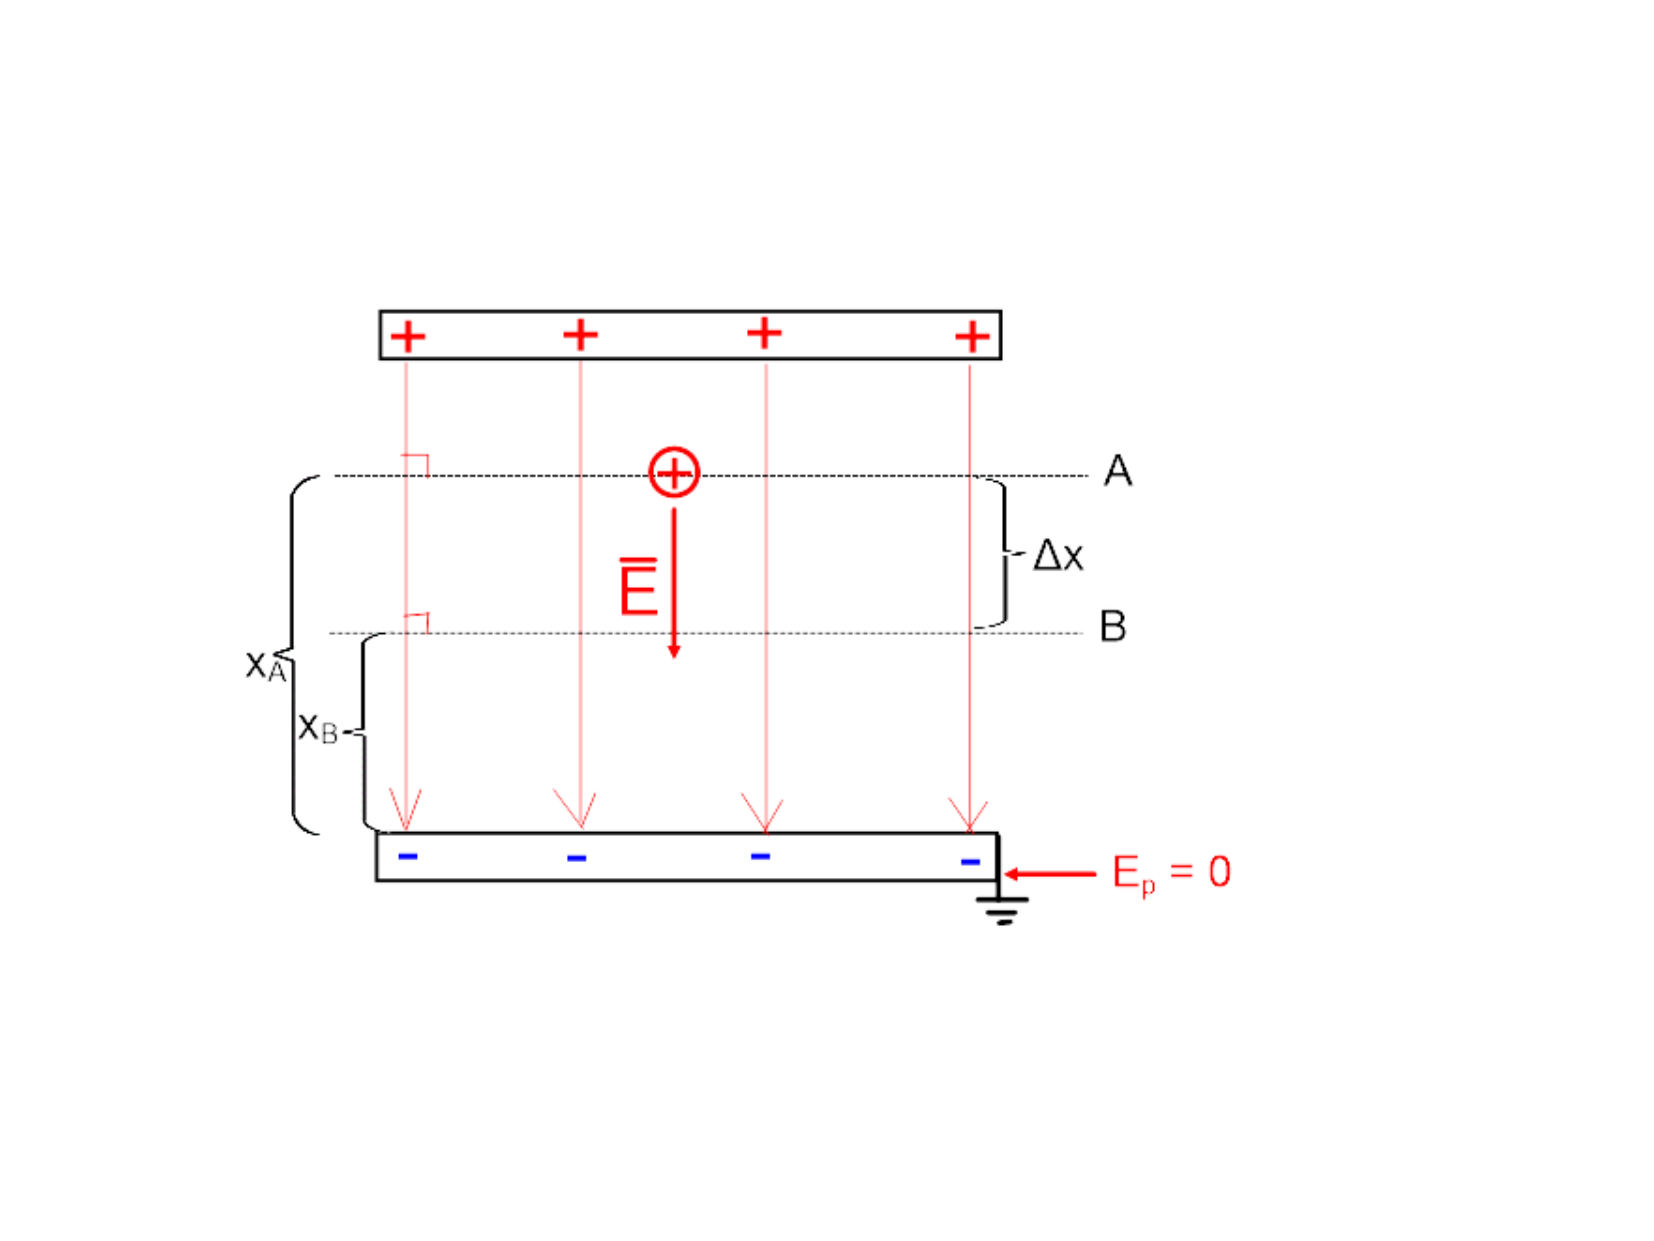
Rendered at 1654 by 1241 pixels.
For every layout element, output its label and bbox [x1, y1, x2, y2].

picture [189, 207, 1288, 969]
